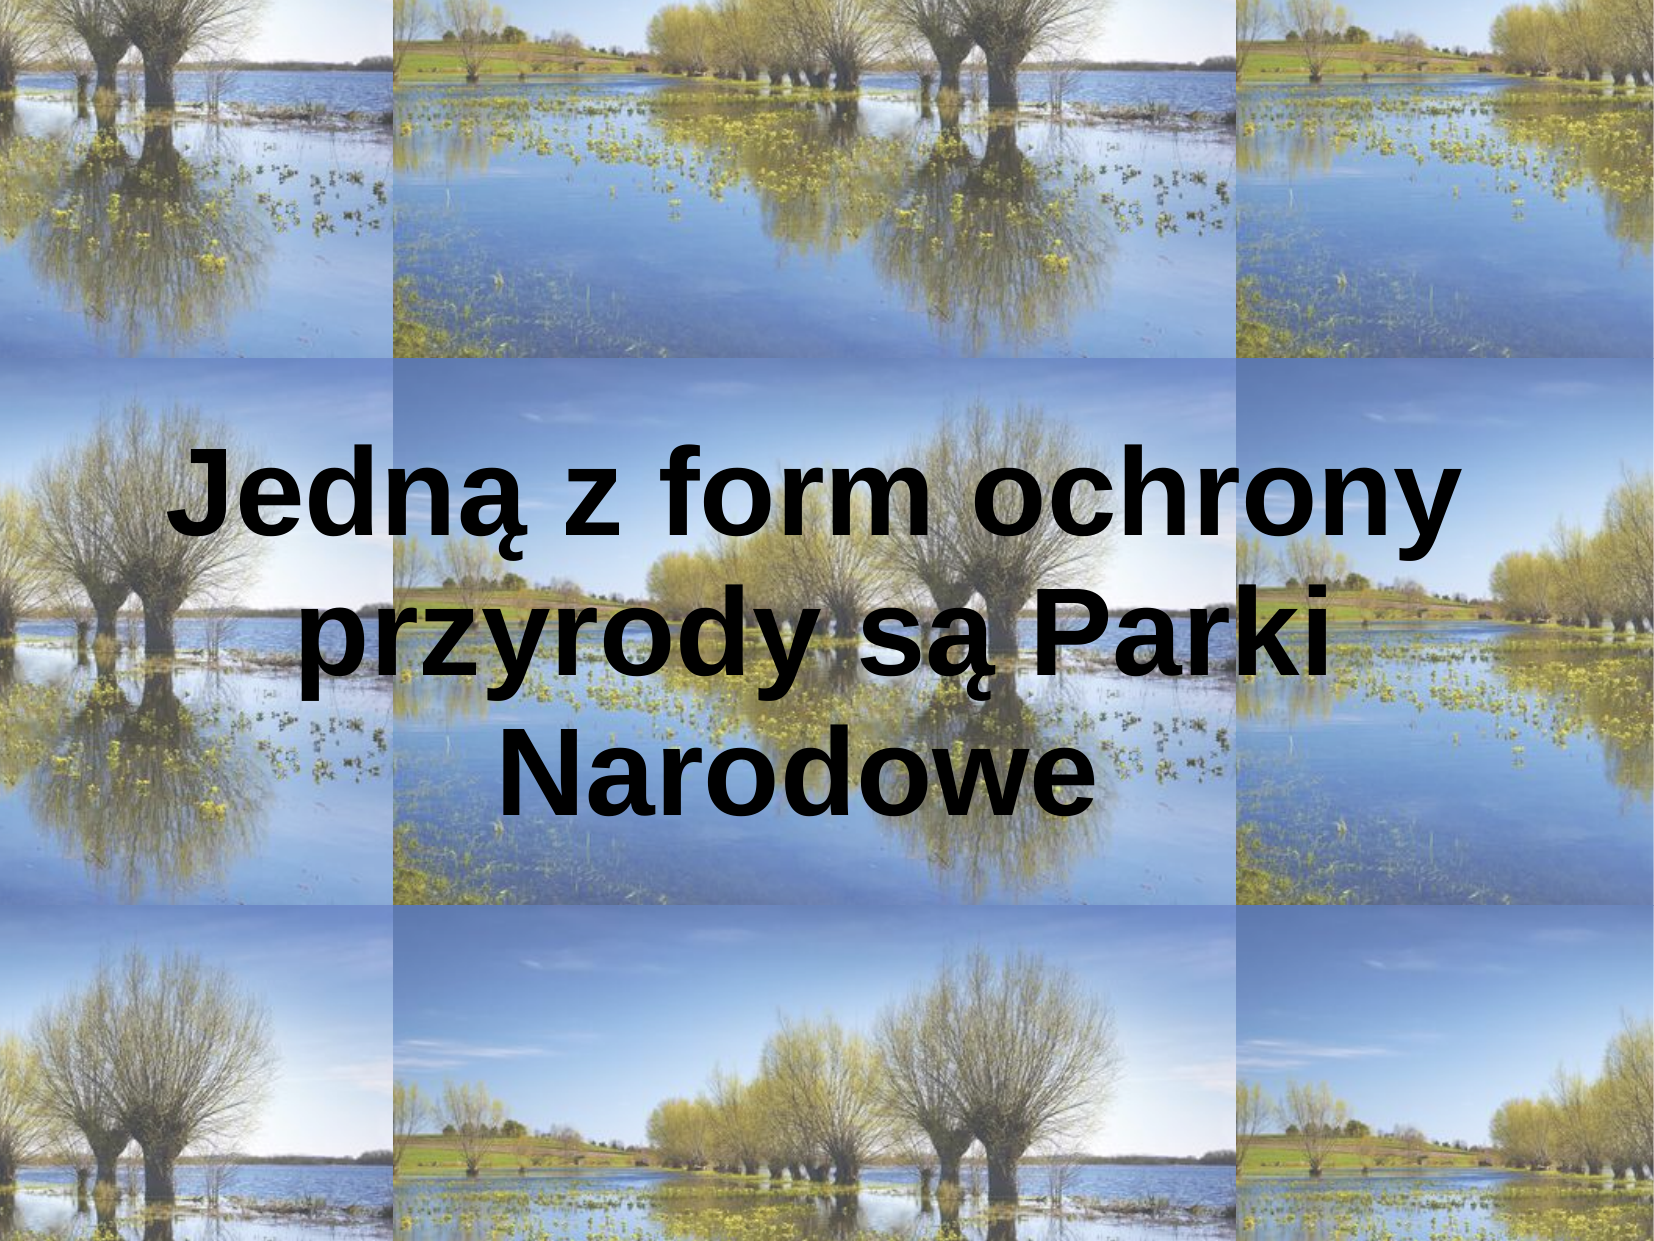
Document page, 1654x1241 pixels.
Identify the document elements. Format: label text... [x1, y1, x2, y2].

subtitle Jedną z form ochrony przyrody są Parki Narodowe [0, 0, 1654, 1241]
chart [771, 590, 890, 650]
